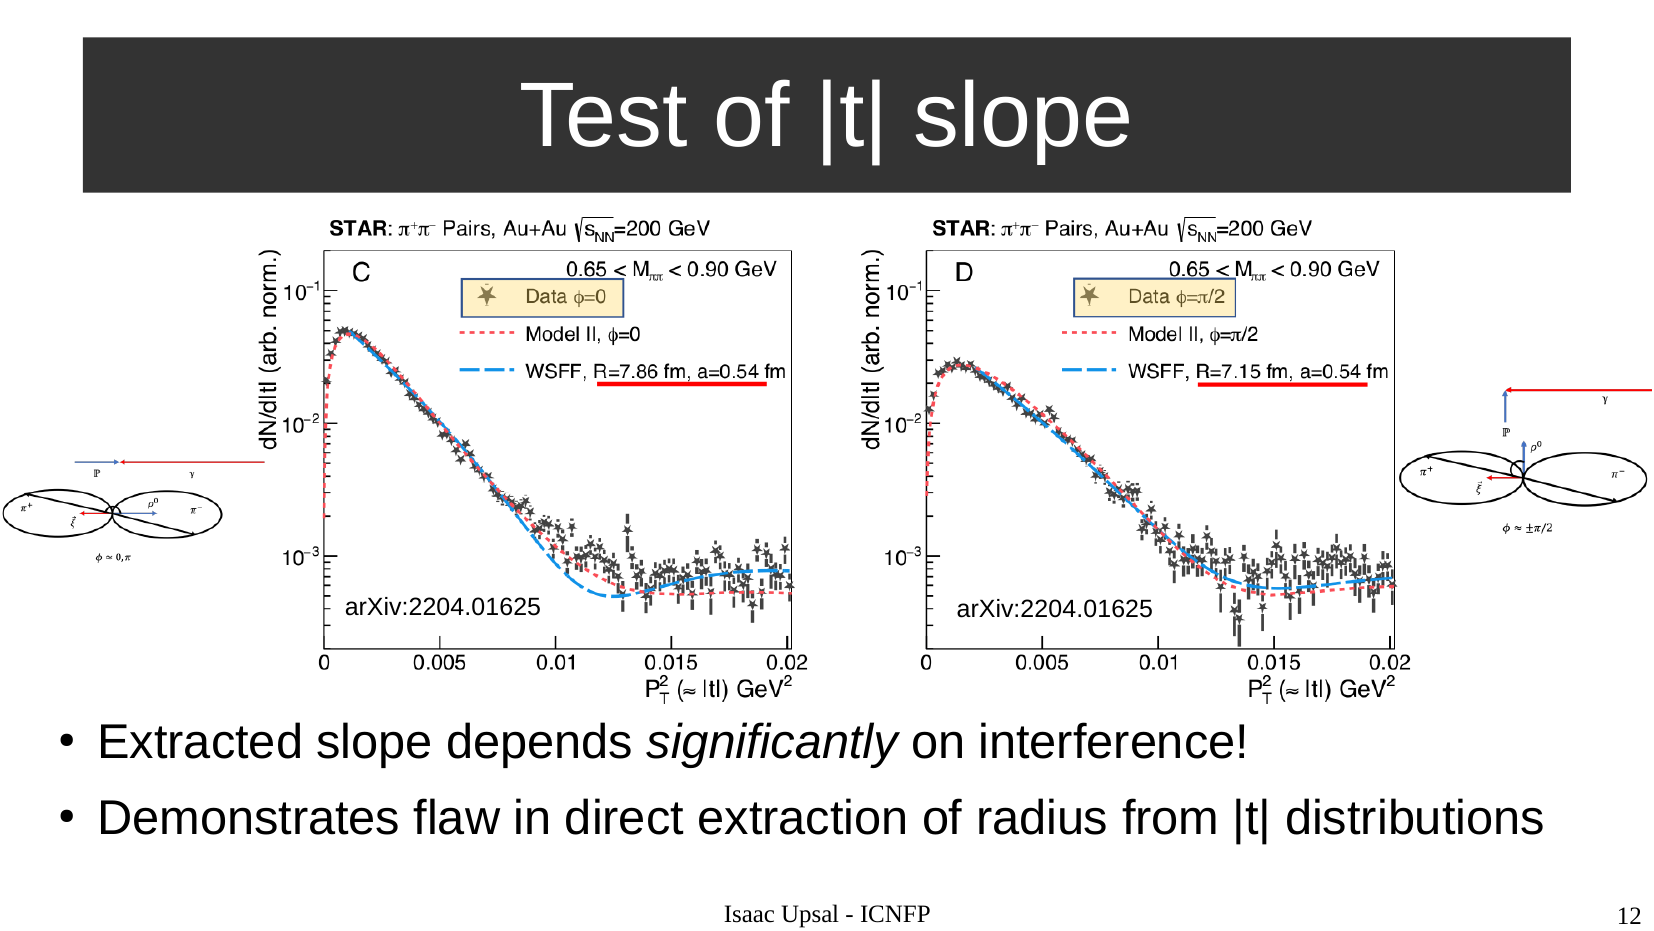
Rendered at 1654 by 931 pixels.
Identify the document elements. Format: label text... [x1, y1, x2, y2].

title Test of |t| slope [82, 37, 1571, 193]
text_box arXiv:2204.01625 [330, 585, 713, 633]
list Extracted slope depends significantly on interference! Demonstrates flaw in direct extraction of radius from |t| distributions [45, 714, 1551, 891]
picture [0, 210, 1652, 710]
text_box arXiv:2204.01625 [941, 587, 1325, 636]
